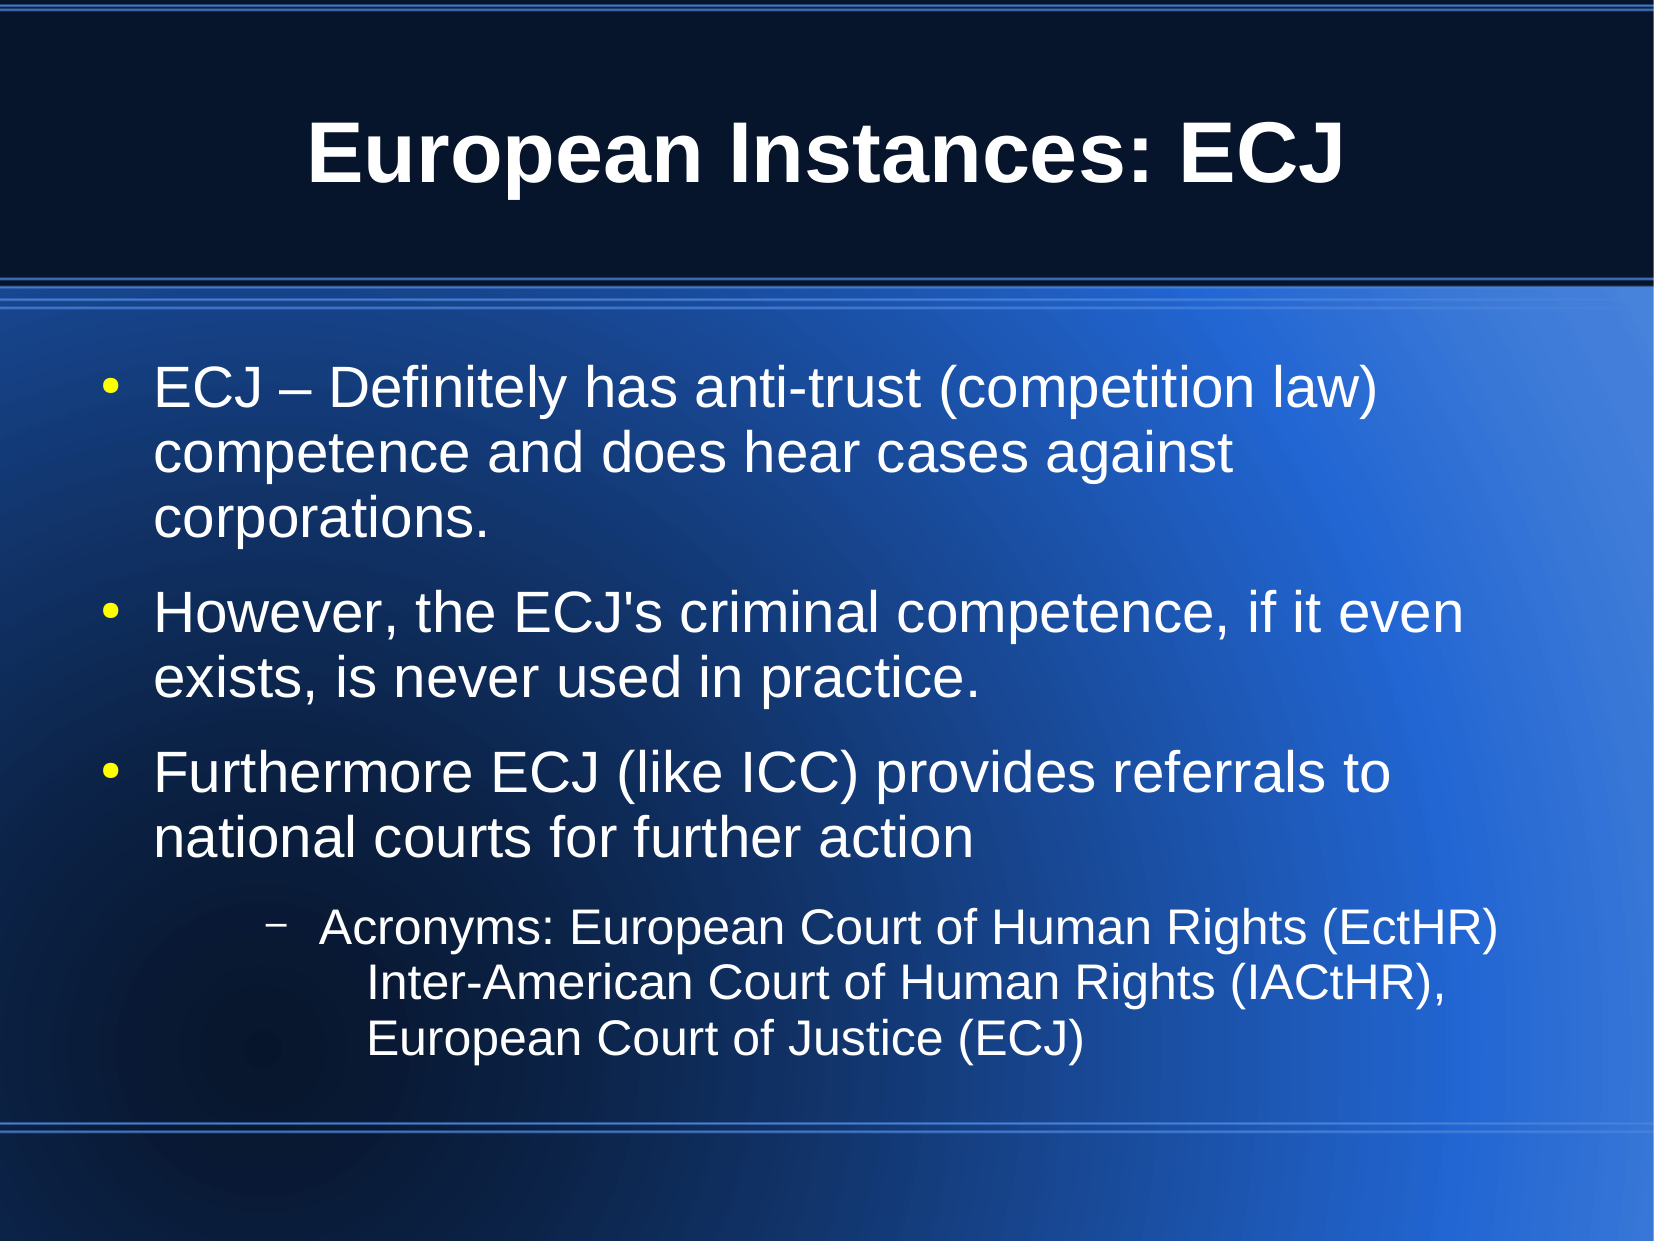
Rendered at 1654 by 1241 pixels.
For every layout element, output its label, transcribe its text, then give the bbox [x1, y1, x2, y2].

title European Instances: ECJ [82, 49, 1571, 257]
list ECJ – Definitely has anti-trust (competition law) competence and does hear cases against corporations. However, the ECJ's criminal competence, if it even exists, is never used in practice. Furthermore ECJ (like ICC) provides referrals to national courts for further action Acronyms: European Court of Human Rights (EctHR) Inter-American Court of Human Rights (IACtHR), European Court of Justice (ECJ) [82, 355, 1571, 1065]
picture [0, 0, 1654, 1241]
